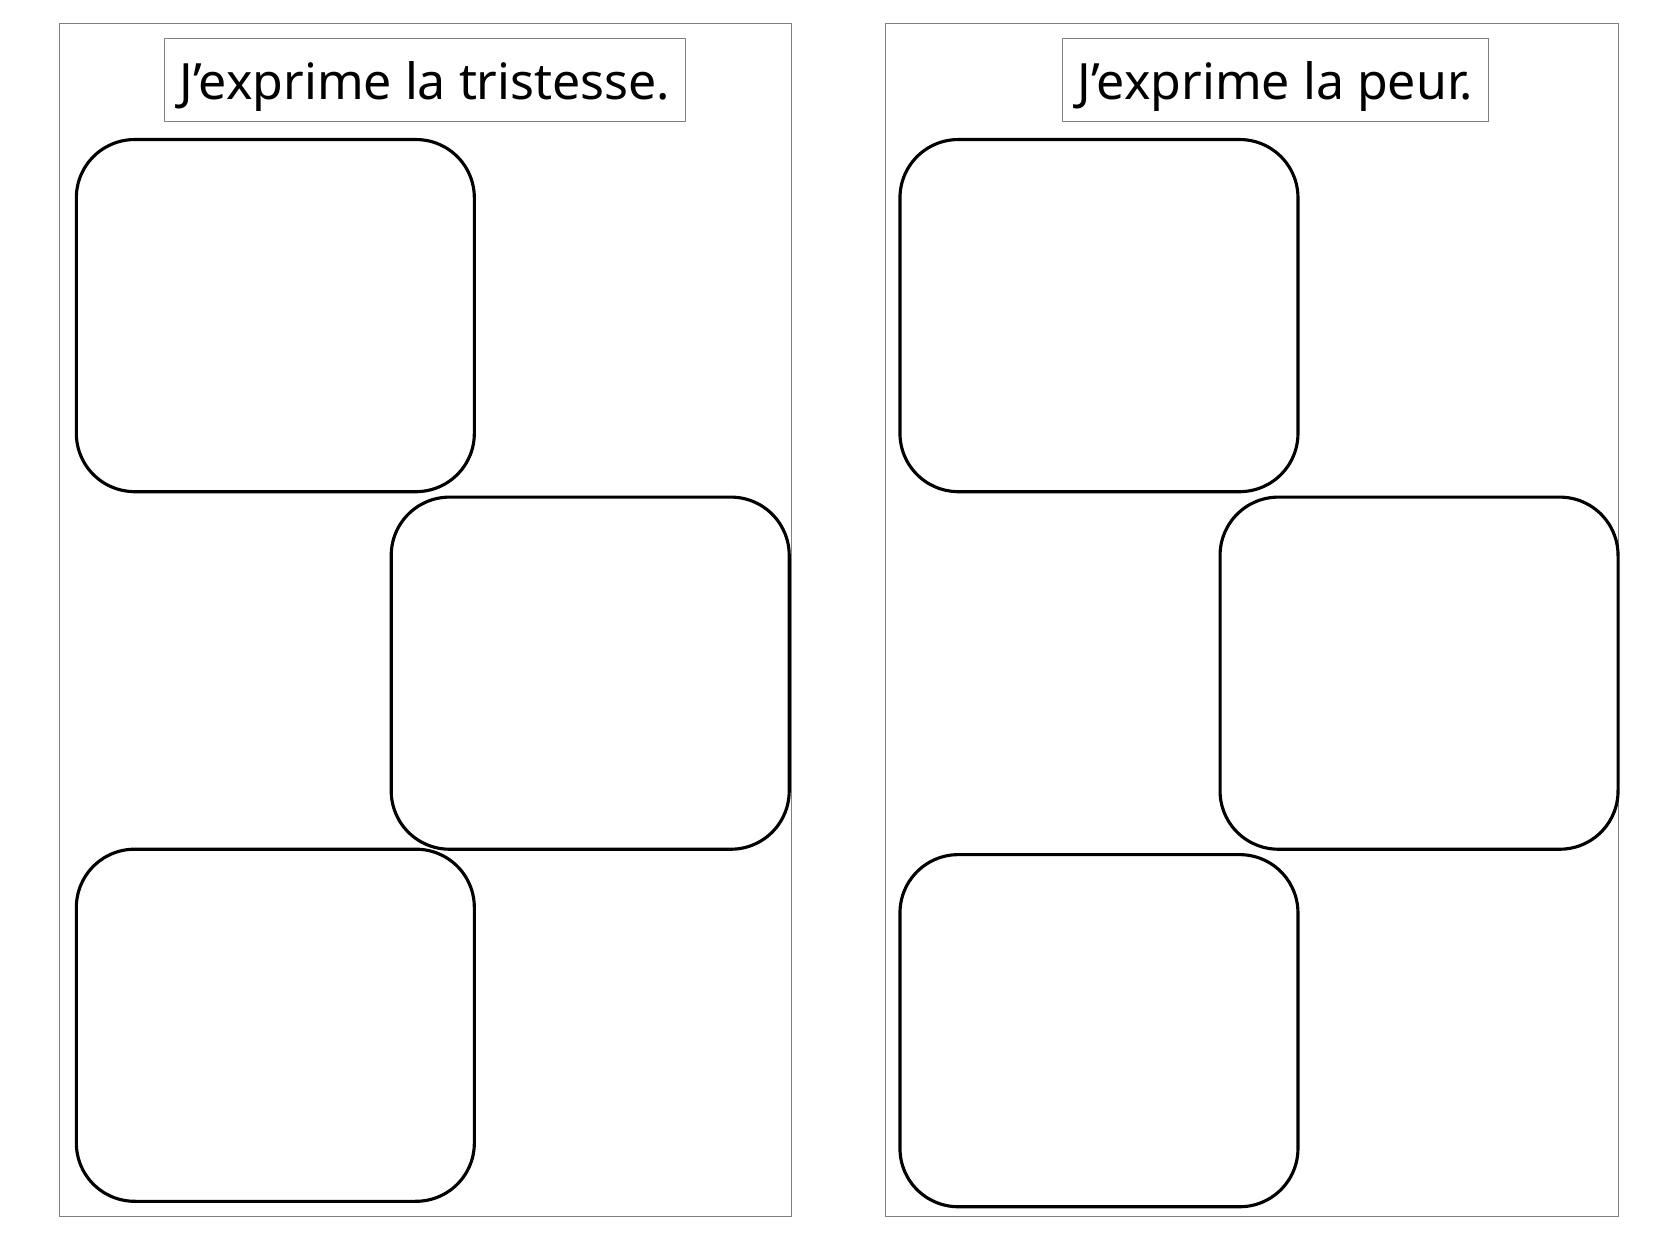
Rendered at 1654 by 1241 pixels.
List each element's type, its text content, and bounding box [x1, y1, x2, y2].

text_box [76, 139, 475, 492]
text_box [1220, 497, 1619, 850]
text_box [900, 854, 1299, 1207]
text_box J’exprime la tristesse. [242, 38, 609, 119]
text_box [900, 139, 1299, 492]
text_box [391, 497, 790, 850]
text_box J’exprime la peur. [1123, 38, 1429, 119]
text_box [76, 849, 475, 1202]
